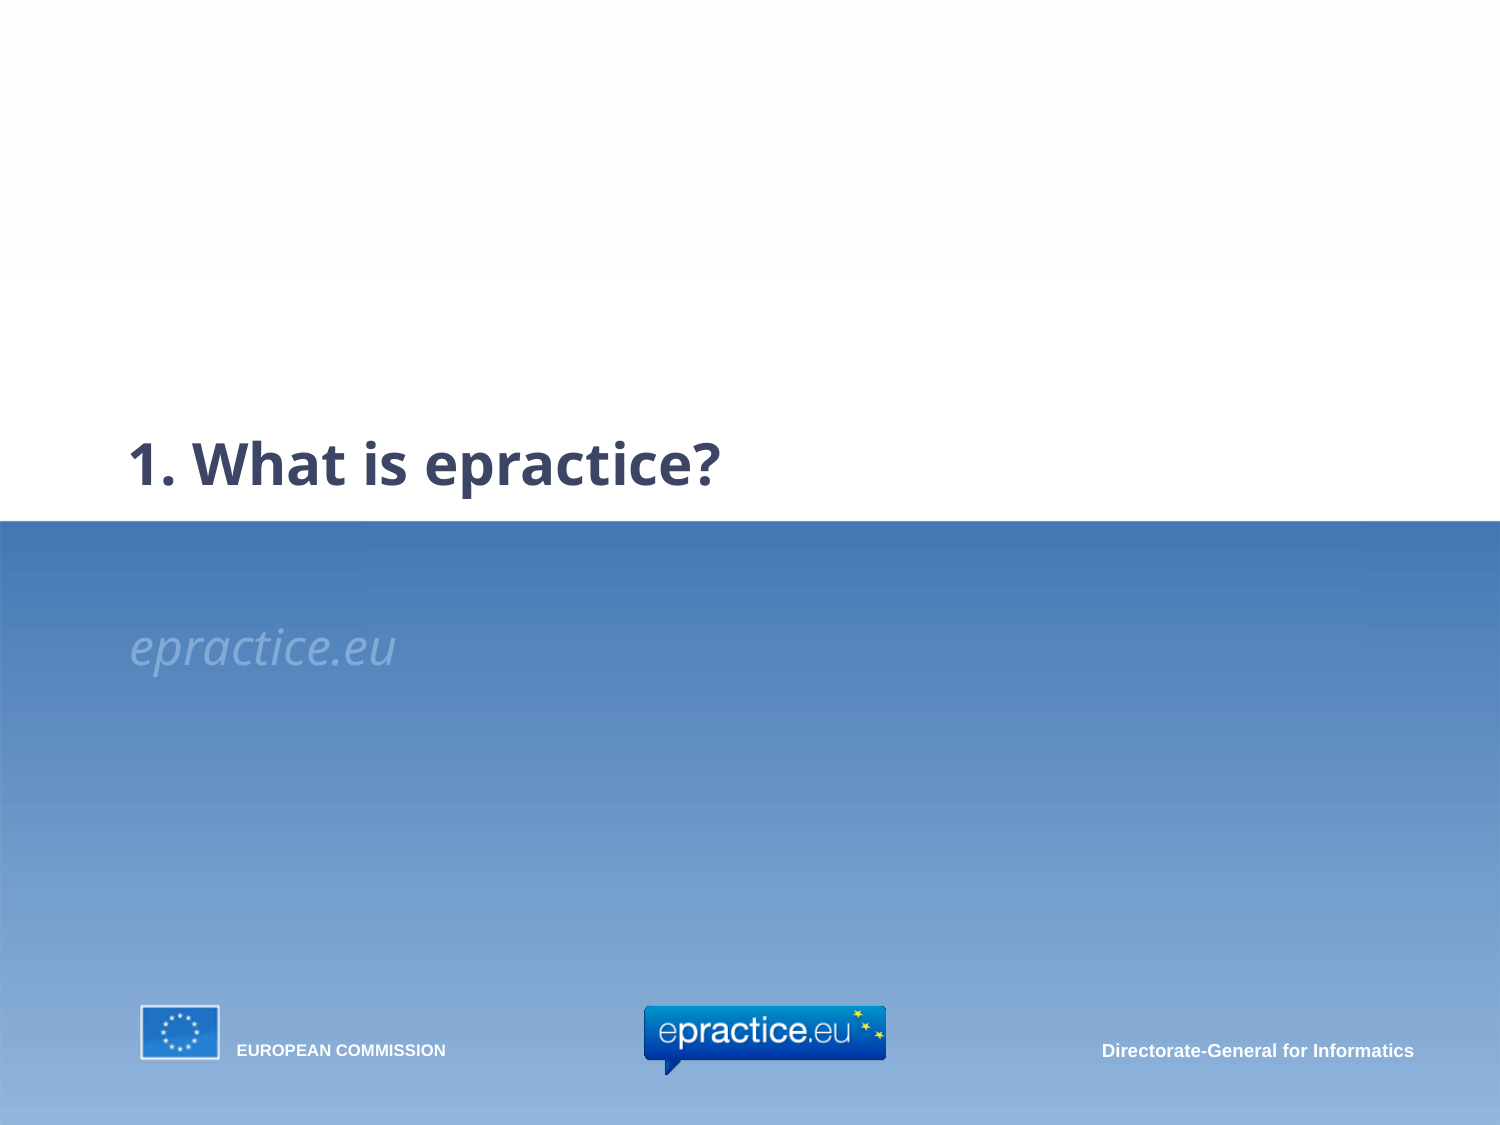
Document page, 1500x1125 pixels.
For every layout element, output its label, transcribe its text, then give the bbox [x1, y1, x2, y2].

picture [0, 0, 1500, 1125]
title 1. What is epractice? [112, 263, 1402, 506]
subtitle epractice.eu [115, 611, 1166, 785]
